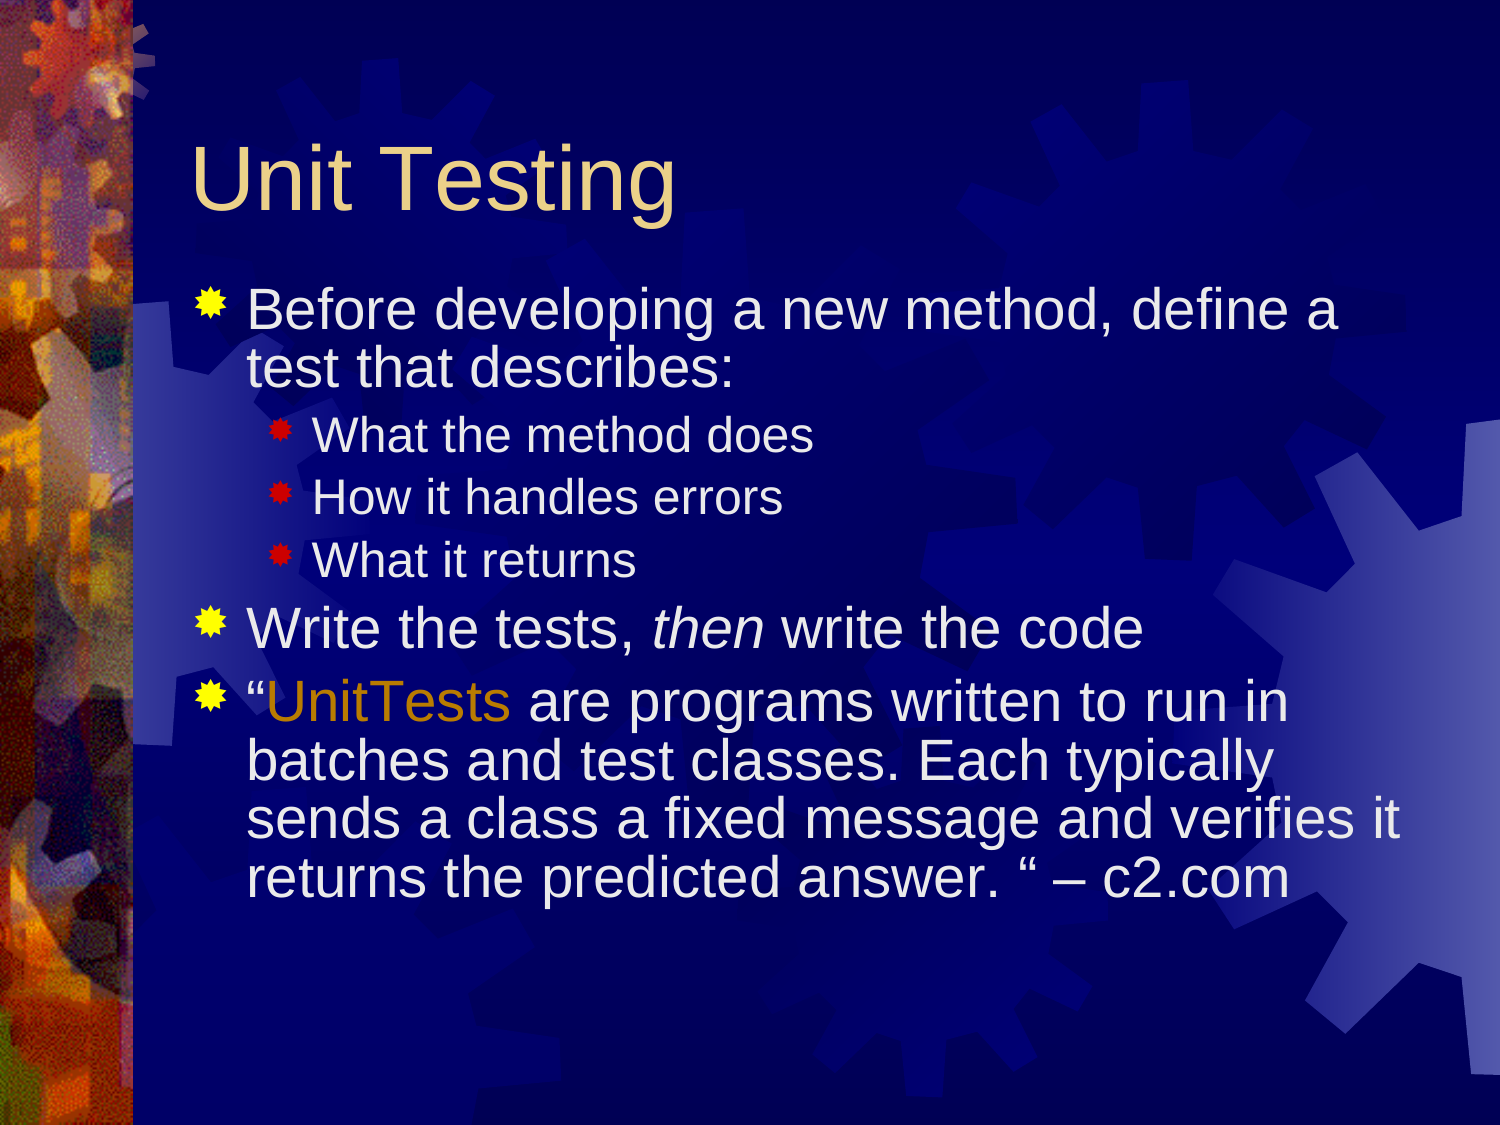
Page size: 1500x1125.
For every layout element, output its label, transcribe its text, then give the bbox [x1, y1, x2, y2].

title Unit Testing [174, 49, 1450, 238]
list Before developing a new method, define a test that describes: What the method does How it handles errors What it returns Write the tests, then write the code “UnitTests are programs written to run in batches and test classes. Each typically sends a class a fixed message and verifies it returns the predicted answer. “ – c2.com [174, 275, 1450, 960]
picture [0, 0, 133, 1125]
